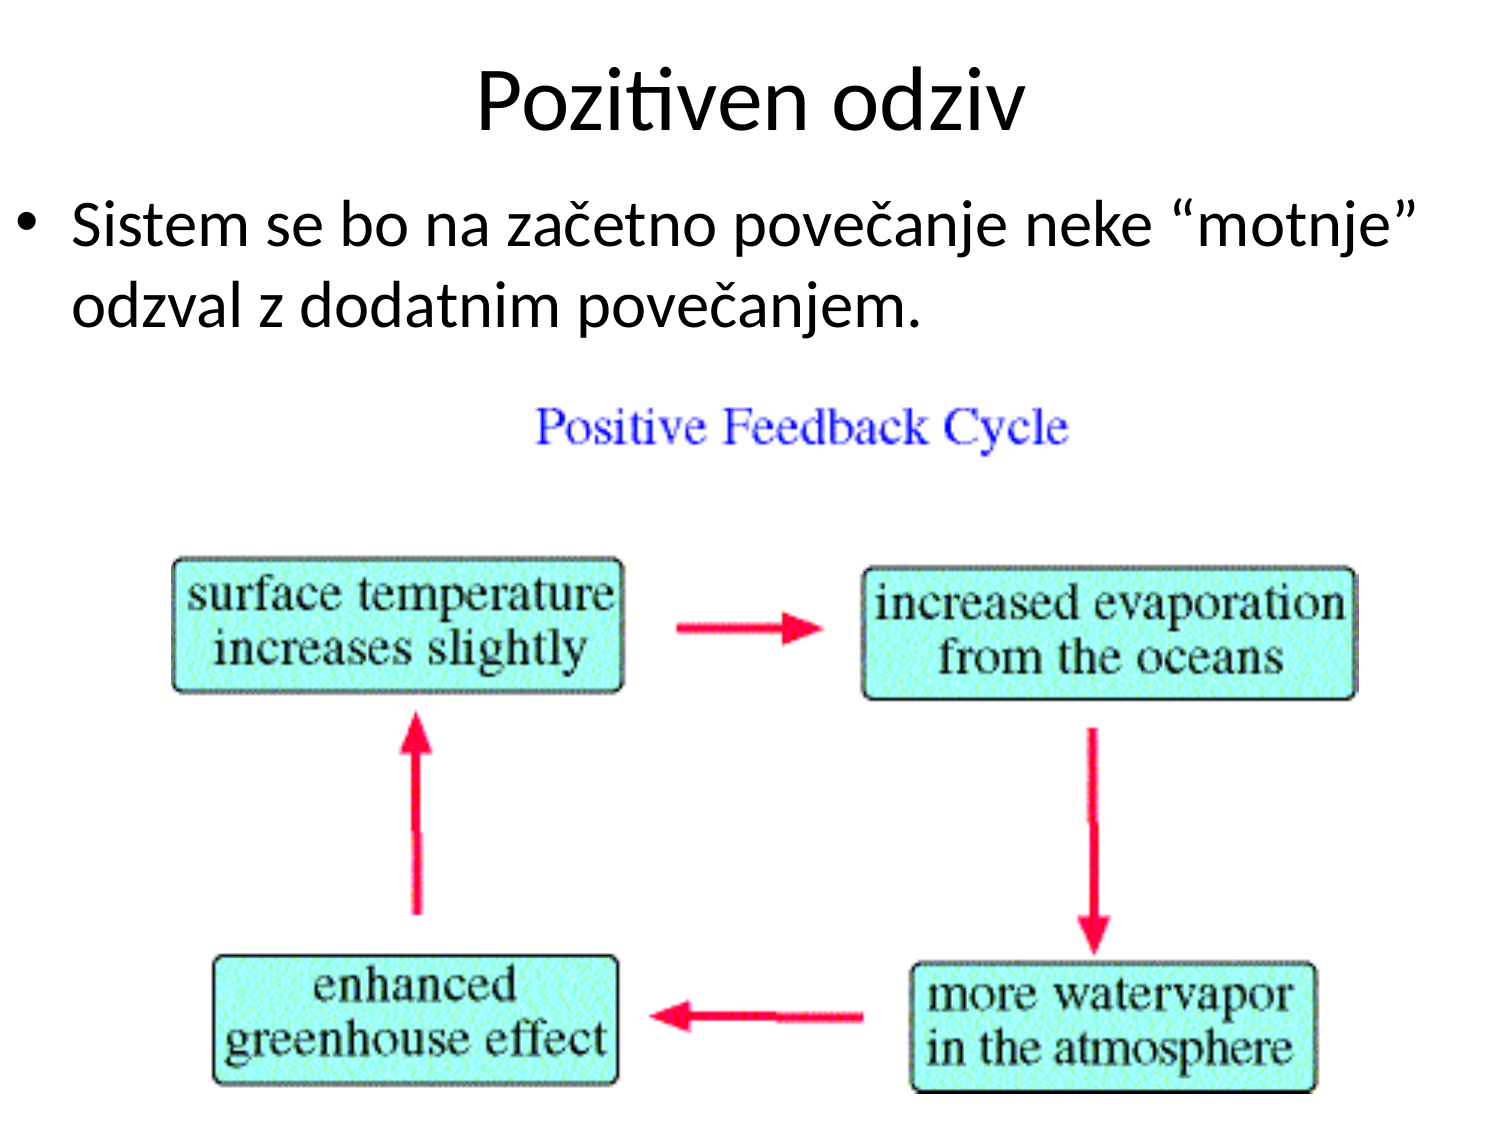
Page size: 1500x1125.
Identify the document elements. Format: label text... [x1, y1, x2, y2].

title Pozitiven odziv [76, 0, 1427, 172]
list Sistem se bo na začetno povečanje neke “motnje” odzval z dodatnim povečanjem. [0, 172, 1500, 355]
picture [171, 397, 1359, 1094]
